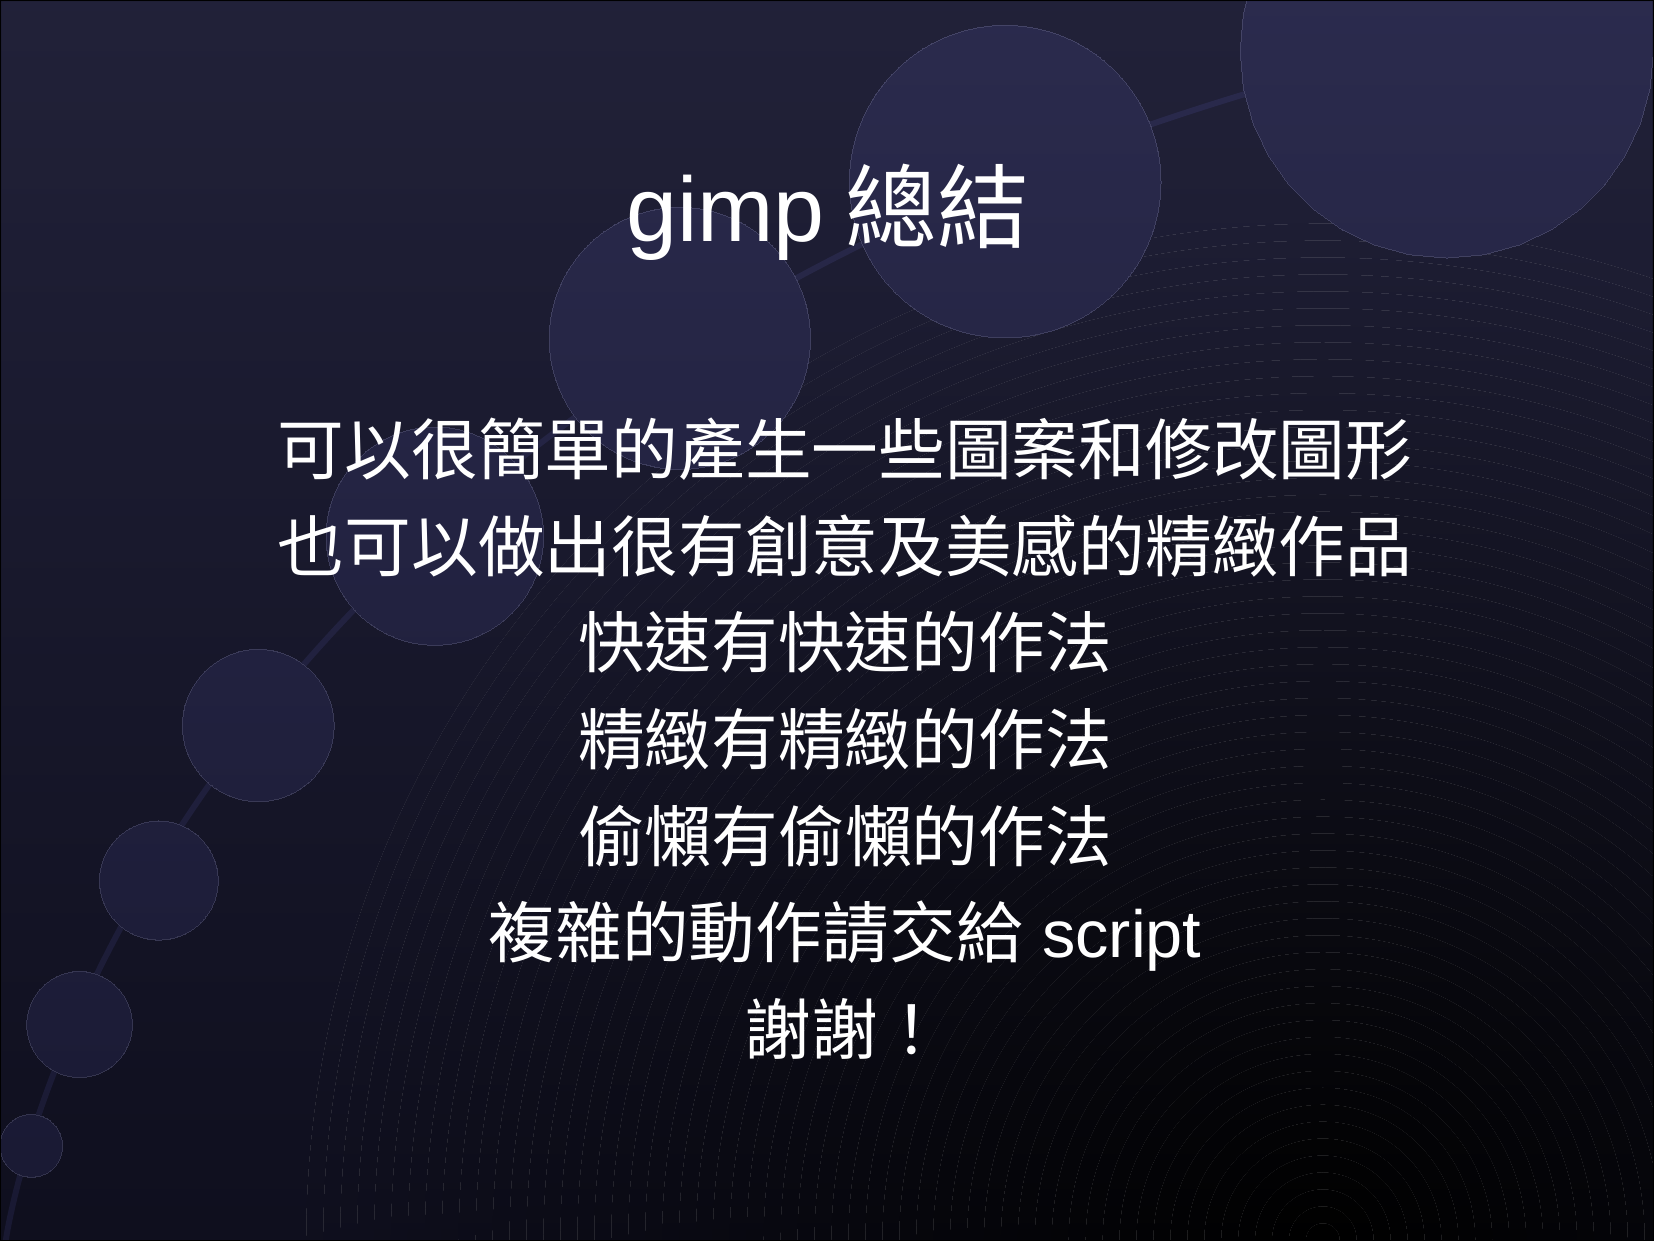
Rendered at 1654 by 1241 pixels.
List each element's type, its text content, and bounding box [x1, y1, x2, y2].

subtitle 可以很簡單的產生一些圖案和修改圖形 也可以做出很有創意及美感的精緻作品 快速有快速的作法 精緻有精緻的作法 偷懶有偷懶的作法 複雜的動作請交給script 謝謝！ [121, 344, 1534, 1127]
title gimp總結 [121, 102, 1534, 311]
